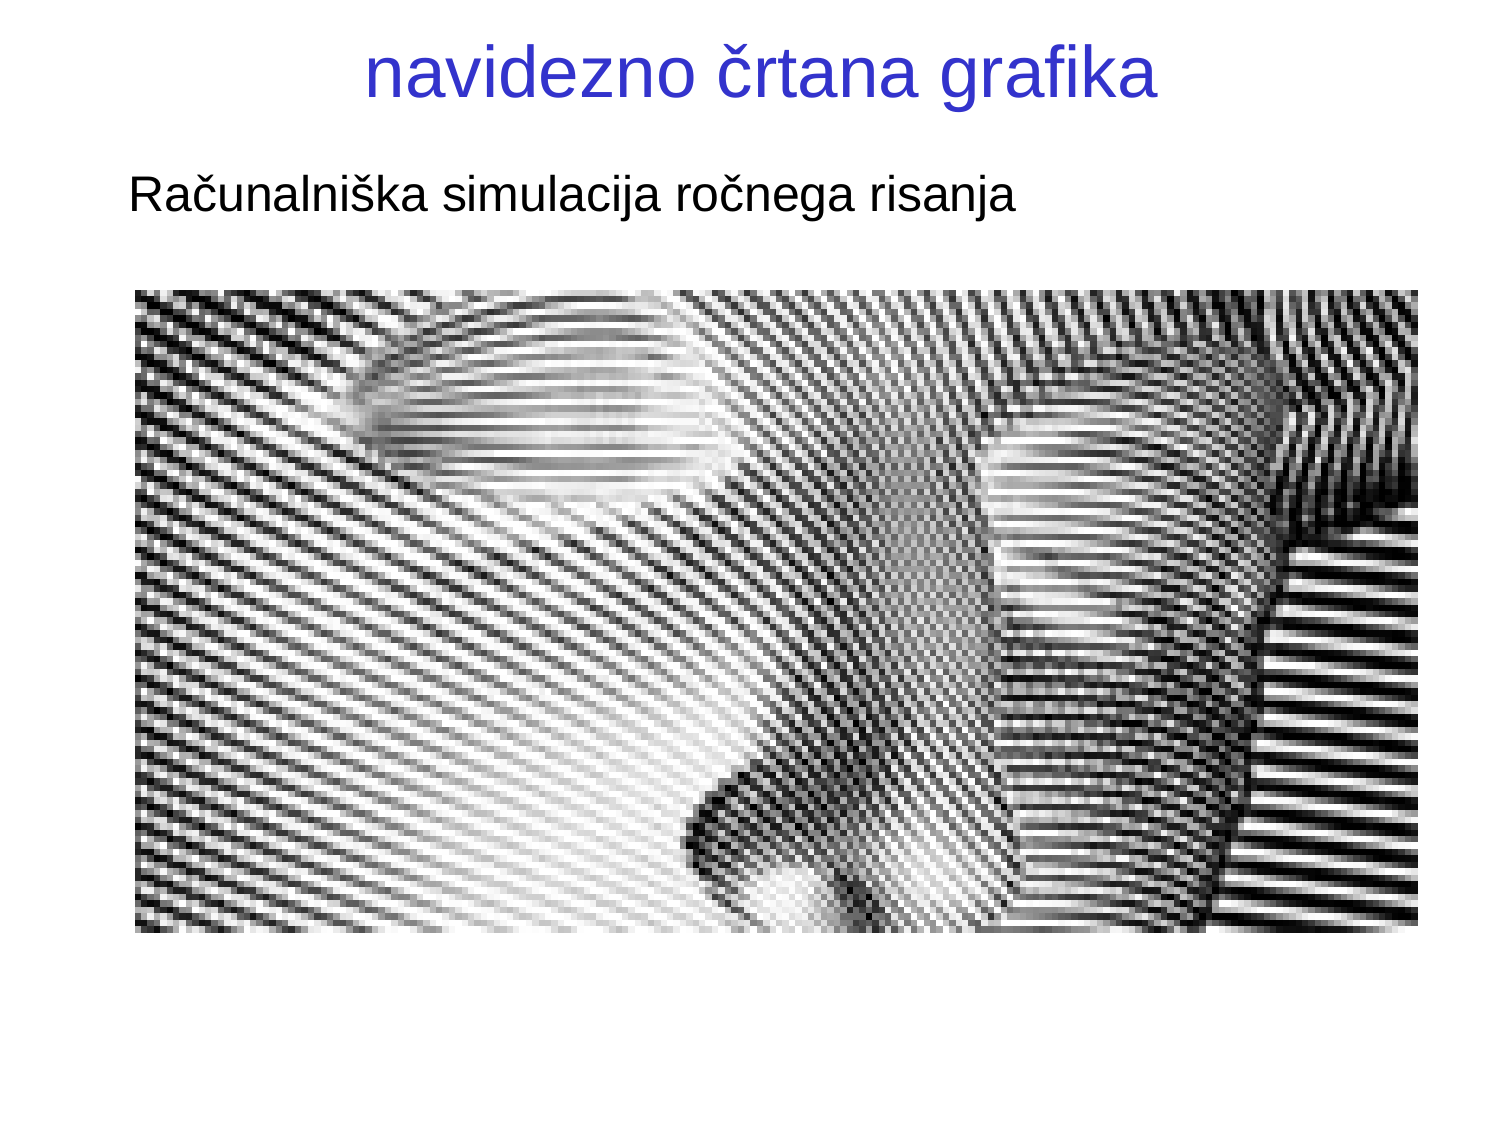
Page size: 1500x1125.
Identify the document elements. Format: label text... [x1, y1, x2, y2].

text_box Računalniška simulacija ročnega risanja [113, 153, 1032, 230]
title navidezno črtana grafika [123, 0, 1399, 138]
picture [135, 290, 1418, 933]
